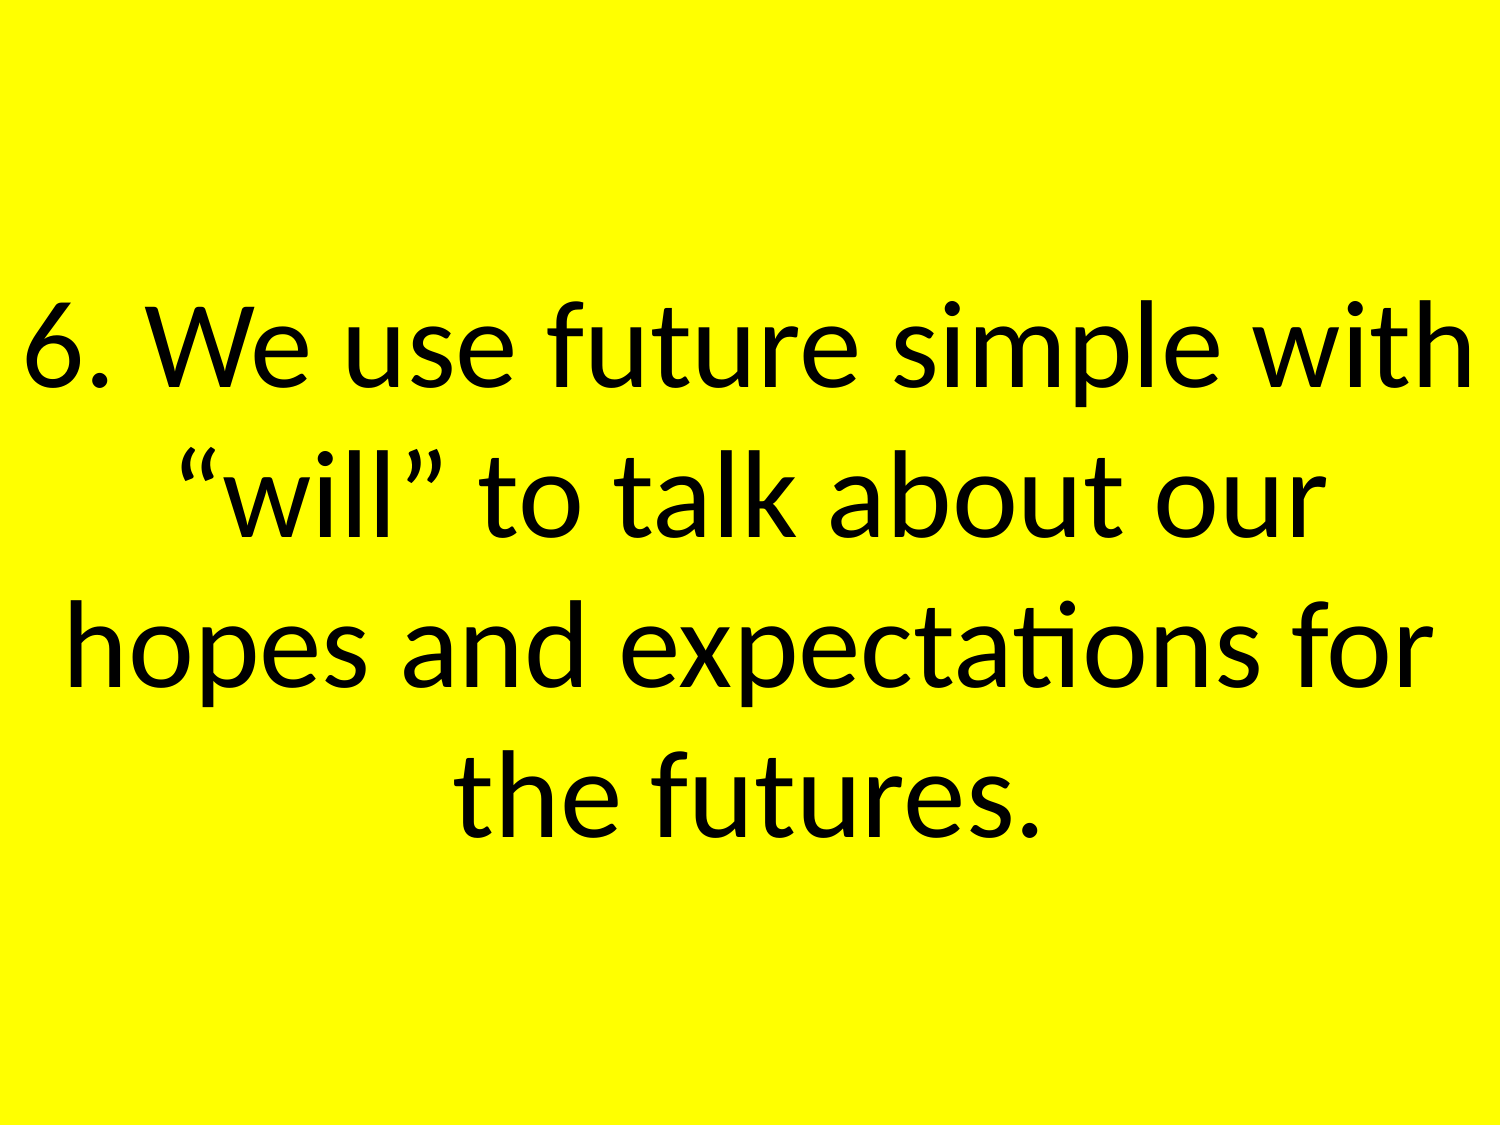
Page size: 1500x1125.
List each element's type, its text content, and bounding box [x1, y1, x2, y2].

title 6. We use future simple with “will” to talk about our hopes and expectations for the futures. [0, 0, 1500, 1125]
